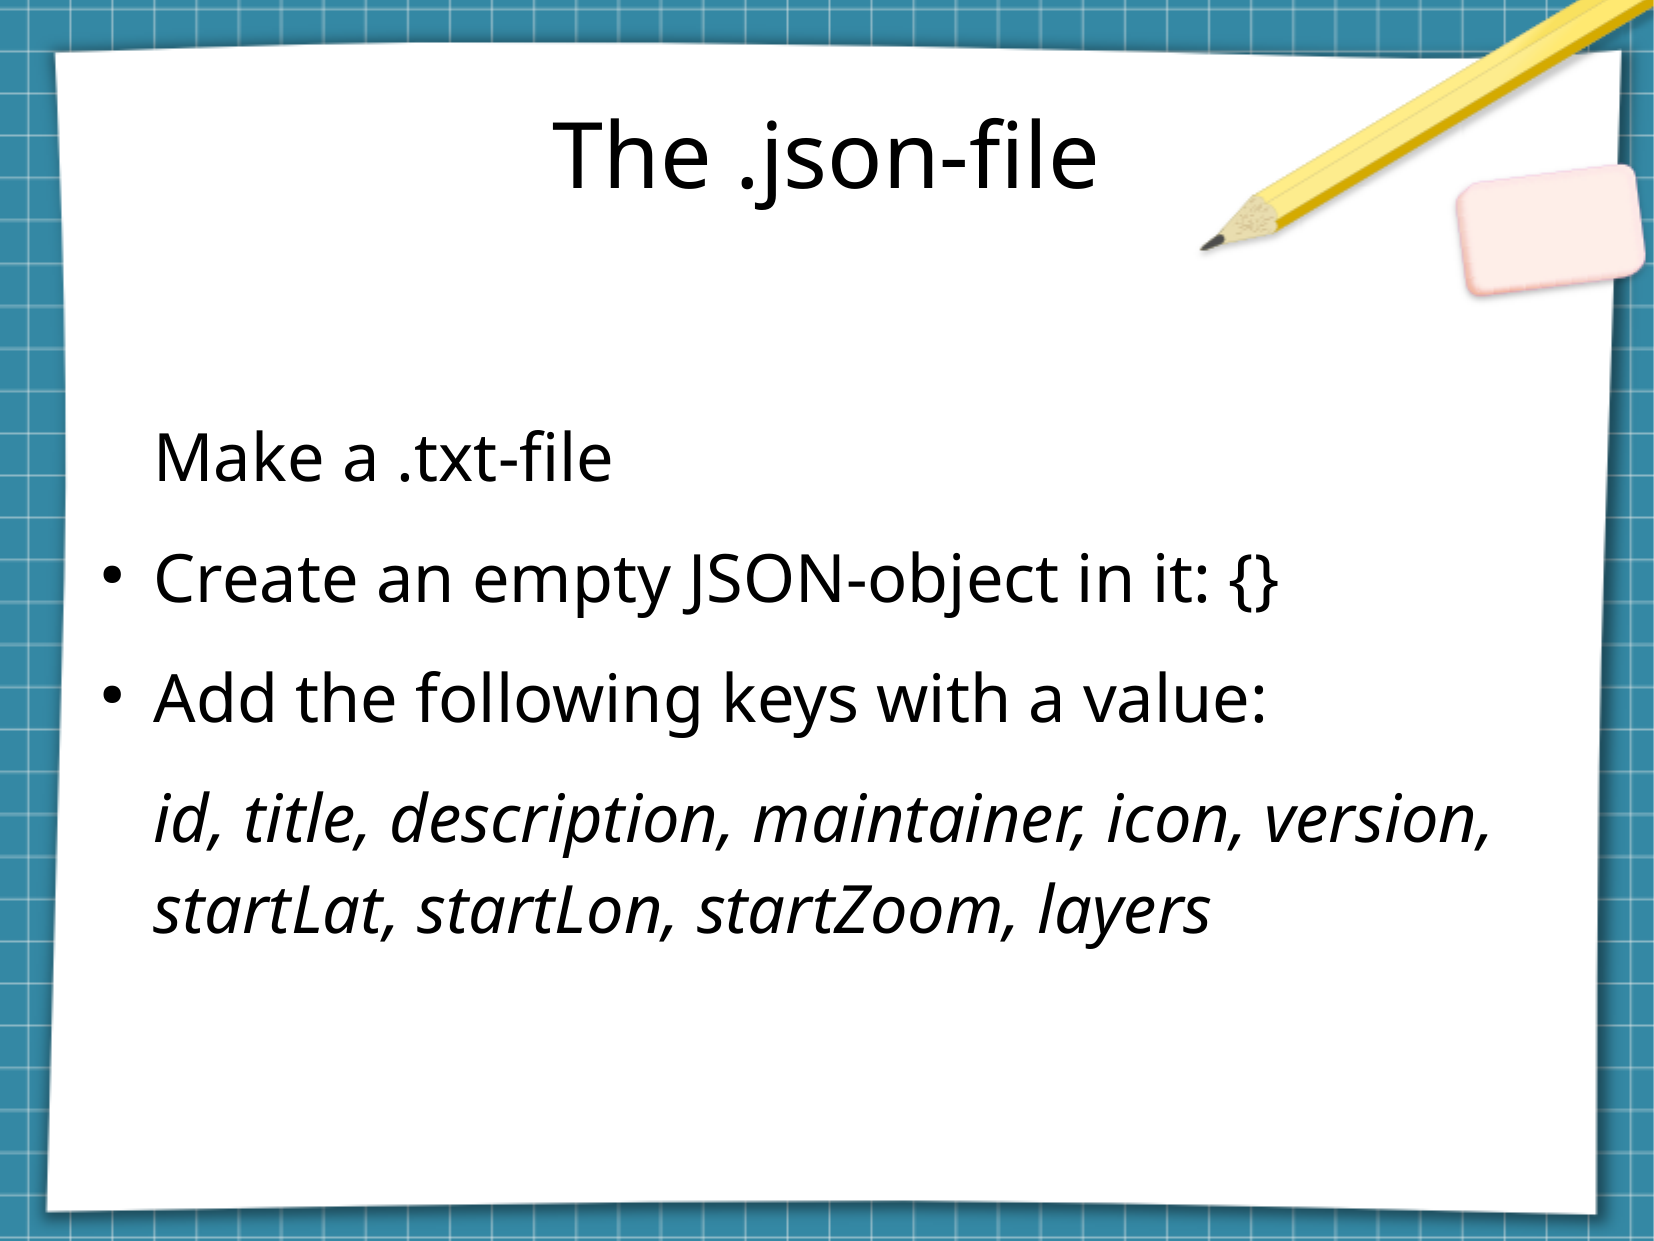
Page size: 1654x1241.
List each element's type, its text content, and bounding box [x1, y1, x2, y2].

list Make a .txt-file Create an empty JSON-object in it: {} Add the following keys with a value: id, title, description, maintainer, icon, version, startLat, startLon, startZoom, layers [82, 290, 1571, 1010]
title The .json-file [82, 49, 1571, 257]
picture [0, 0, 1654, 1241]
